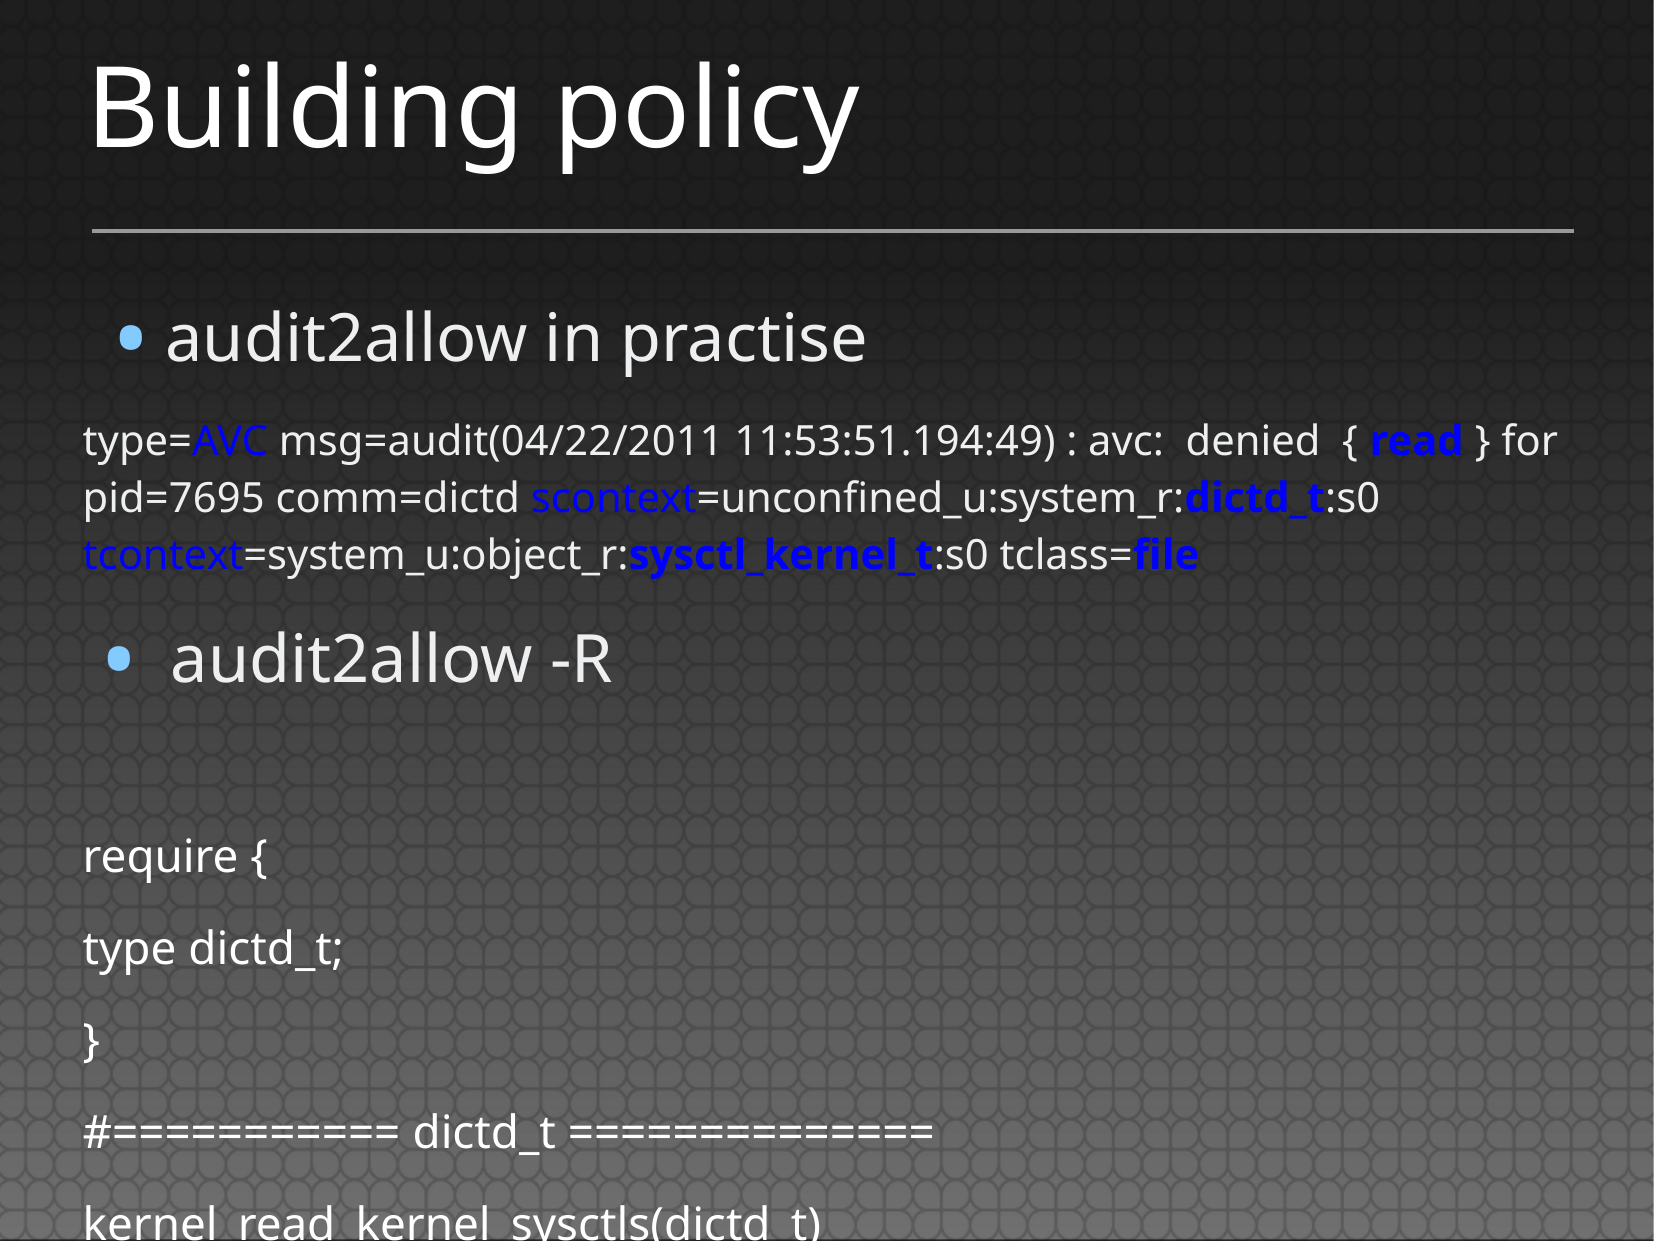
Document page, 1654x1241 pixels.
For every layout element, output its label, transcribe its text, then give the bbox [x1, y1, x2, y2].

picture [0, 0, 1654, 1241]
list audit2allow in practise type=AVC msg=audit(04/22/2011 11:53:51.194:49) : avc: denied { read } for pid=7695 comm=dictd scontext=unconfined_u:system_r:dictd_t:s0 tcontext=system_u:object_r:sysctl_kernel_t:s0 tclass=file audit2allow -R require { type dictd_t; } #=========== dictd_t ============== kernel_read_kernel_sysctls(dictd_t) [82, 290, 1571, 1241]
title Building policy [86, 40, 1576, 322]
